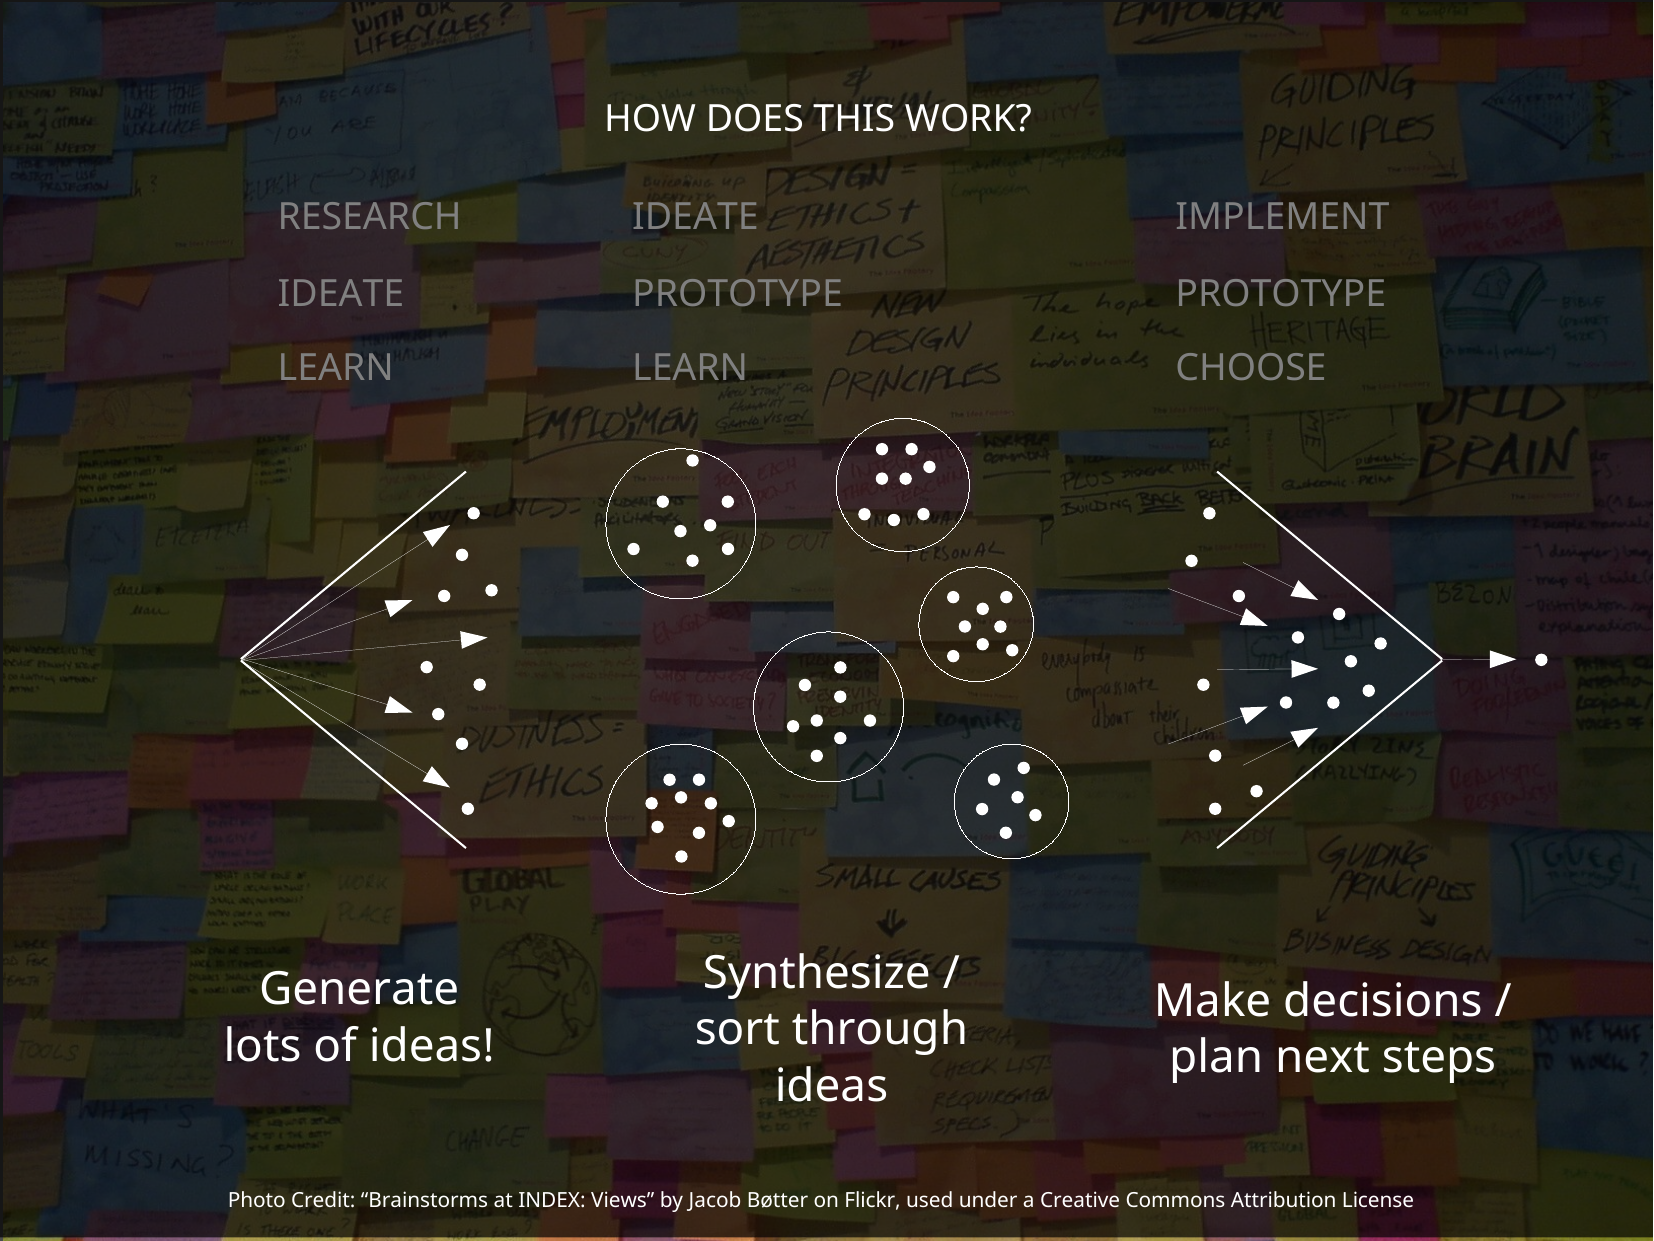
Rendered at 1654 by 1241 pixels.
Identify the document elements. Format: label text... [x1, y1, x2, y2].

title RESEARCH [277, 196, 553, 242]
text_box [0, 0, 1653, 1238]
title PROTOTYPE [1175, 272, 1450, 319]
title IMPLEMENT [1175, 196, 1450, 242]
title Generate lots of ideas! [209, 933, 510, 1099]
title IDEATE [277, 272, 553, 319]
title LEARN [632, 346, 907, 393]
title IDEATE [632, 196, 907, 242]
title CHOOSE [1175, 346, 1450, 393]
title Synthesize / sort through ideas [681, 945, 982, 1111]
title Photo Credit: “Brainstorms at INDEX: Views” by Jacob Bøtter on Flickr, used under a Creative Commons Attribution License [38, 1155, 1614, 1241]
title PROTOTYPE [632, 272, 907, 319]
title Make decisions / plan next steps [1146, 924, 1519, 1132]
title HOW DOES THIS WORK? [112, 75, 1524, 166]
title LEARN [277, 346, 553, 393]
